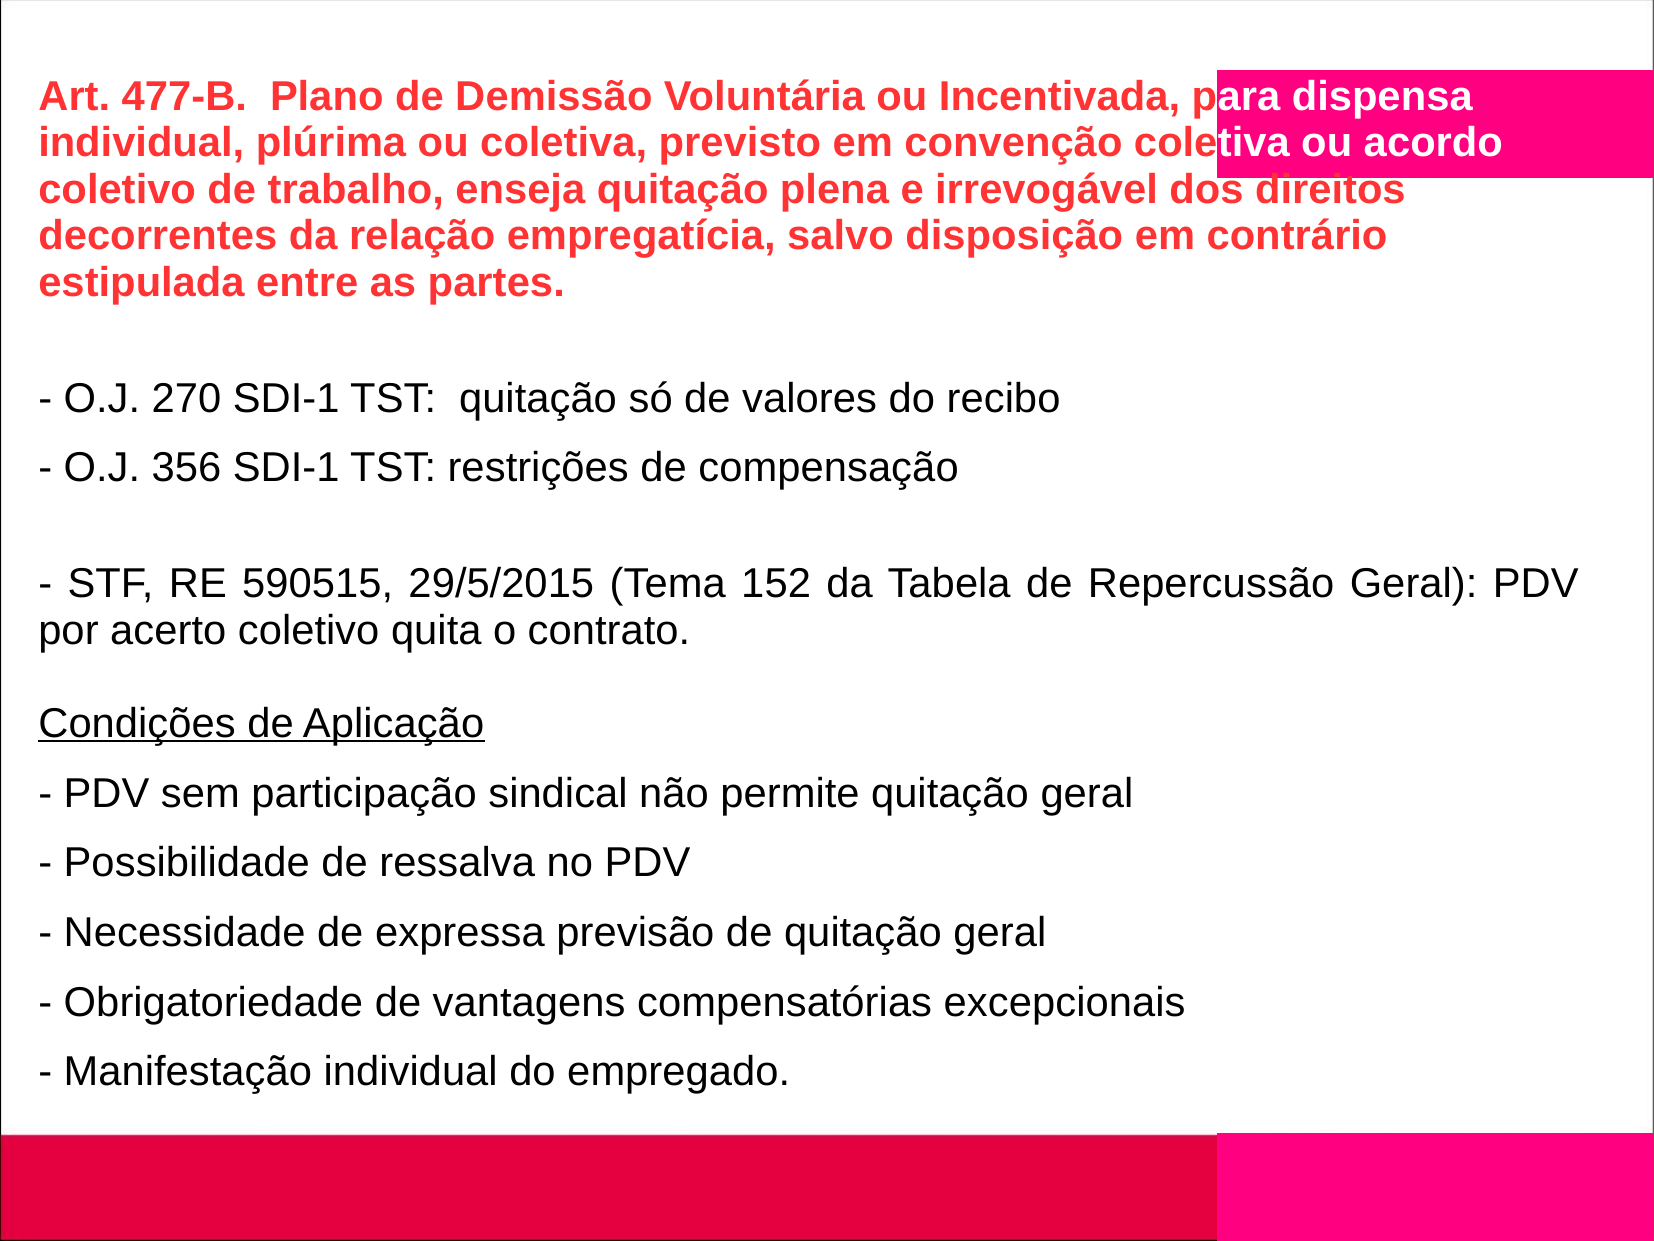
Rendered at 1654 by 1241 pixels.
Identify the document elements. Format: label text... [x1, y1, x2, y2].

text_box Art. 477-B. Plano de Demissão Voluntária ou Incentivada, para dispensa individual, plúrima ou coletiva, previsto em convenção coletiva ou acordo coletivo de trabalho, enseja quitação plena e irrevogável dos direitos decorrentes da relação empregatícia, salvo disposição em contrário estipulada entre as partes. - O.J. 270 SDI-1 TST: quitação só de valores do recibo - O.J. 356 SDI-1 TST: restrições de compensação - STF, RE 590515, 29/5/2015 (Tema 152 da Tabela de Repercussão Geral): PDV por acerto coletivo quita o contrato. Condições de Aplicação - PDV sem participação sindical não permite quitação geral - Possibilidade de ressalva no PDV - Necessidade de expressa previsão de quitação geral - Obrigatoriedade de vantagens compensatórias excepcionais - Manifestação individual do empregado. [23, 64, 1595, 1241]
picture [0, 0, 1654, 1241]
